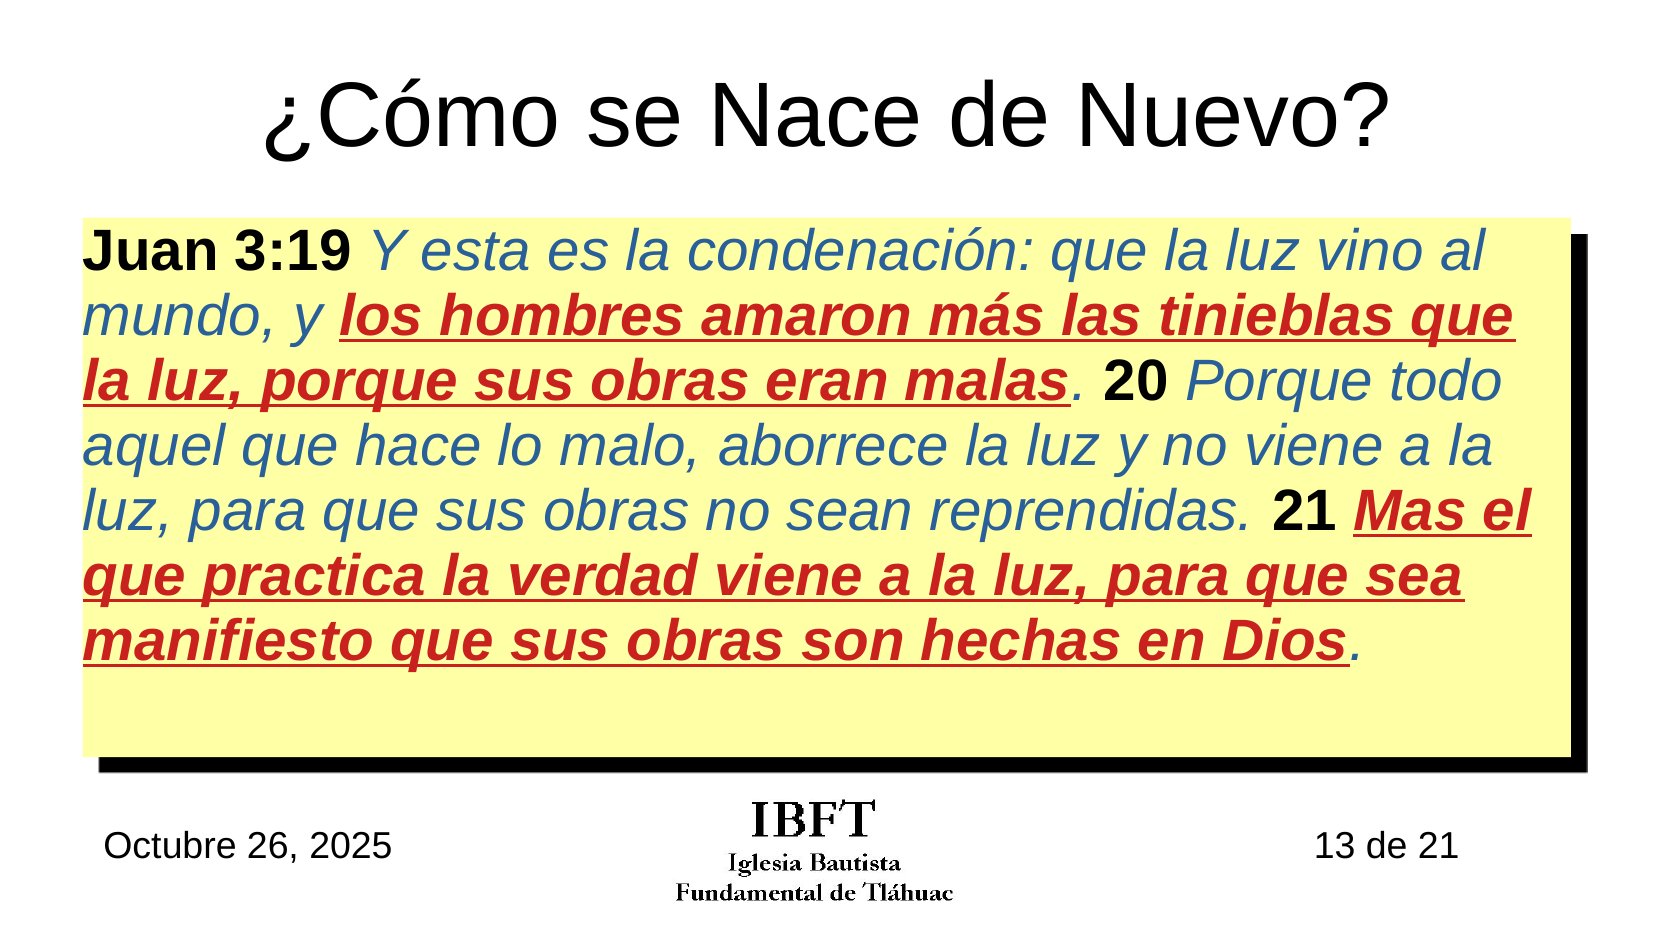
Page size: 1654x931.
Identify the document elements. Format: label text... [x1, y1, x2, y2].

picture [649, 787, 970, 913]
text_box <number> de 21 [1299, 816, 1565, 916]
text_box Octubre 26, 2025 [88, 816, 414, 876]
title ¿Cómo se Nace de Nuevo? [82, 37, 1571, 193]
list Juan 3:19 Y esta es la condenación: que la luz vino al mundo, y los hombres amaron más las tinieblas que la luz, porque sus obras eran malas. 20 Porque todo aquel que hace lo malo, aborrece la luz y no viene a la luz, para que sus obras no sean reprendidas. 21 Mas el que practica la verdad viene a la luz, para que sea manifiesto que sus obras son hechas en Dios. [82, 217, 1571, 758]
